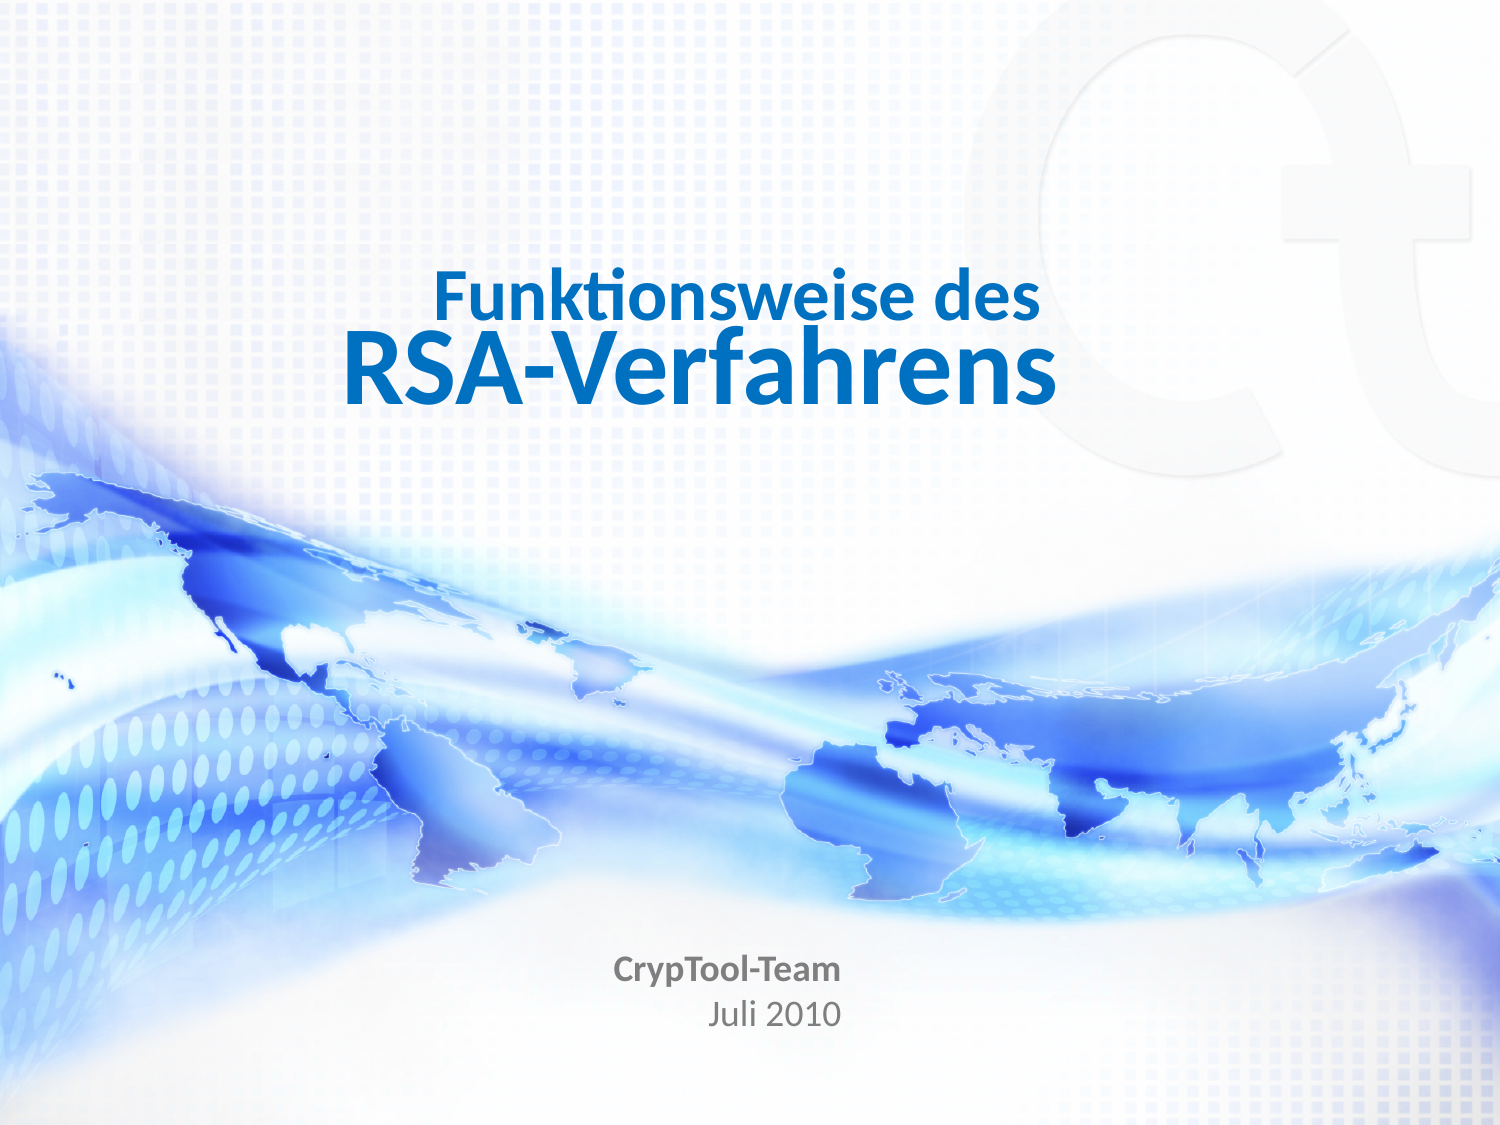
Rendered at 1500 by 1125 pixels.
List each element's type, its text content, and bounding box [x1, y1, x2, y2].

list CrypTool-Team Juli 2010 [467, 934, 1429, 1042]
title Funktionsweise des RSA-Verfahrens [326, 225, 1429, 527]
